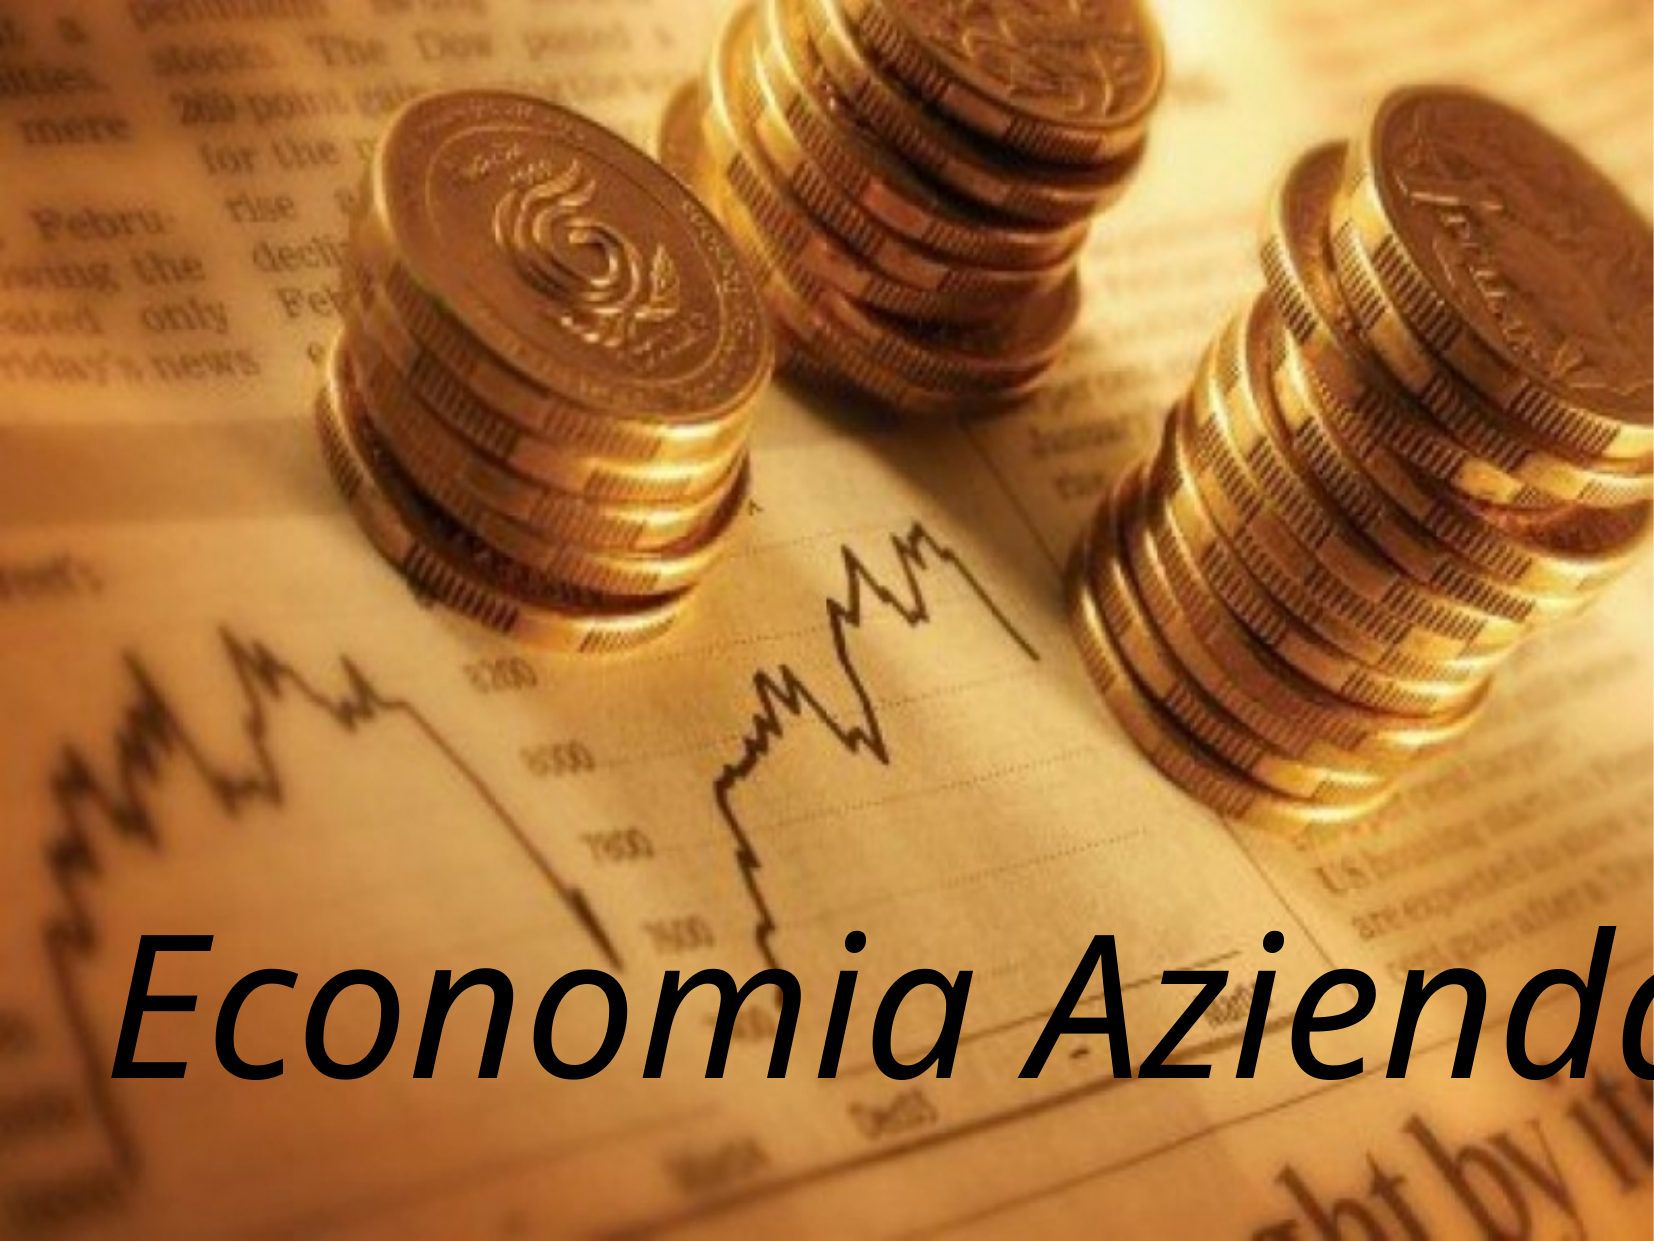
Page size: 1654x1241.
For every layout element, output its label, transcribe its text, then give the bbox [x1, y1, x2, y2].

picture [0, 0, 1654, 1241]
text_box Economia Aziendale [88, 857, 1595, 1241]
picture [1641, 998, 1654, 1065]
